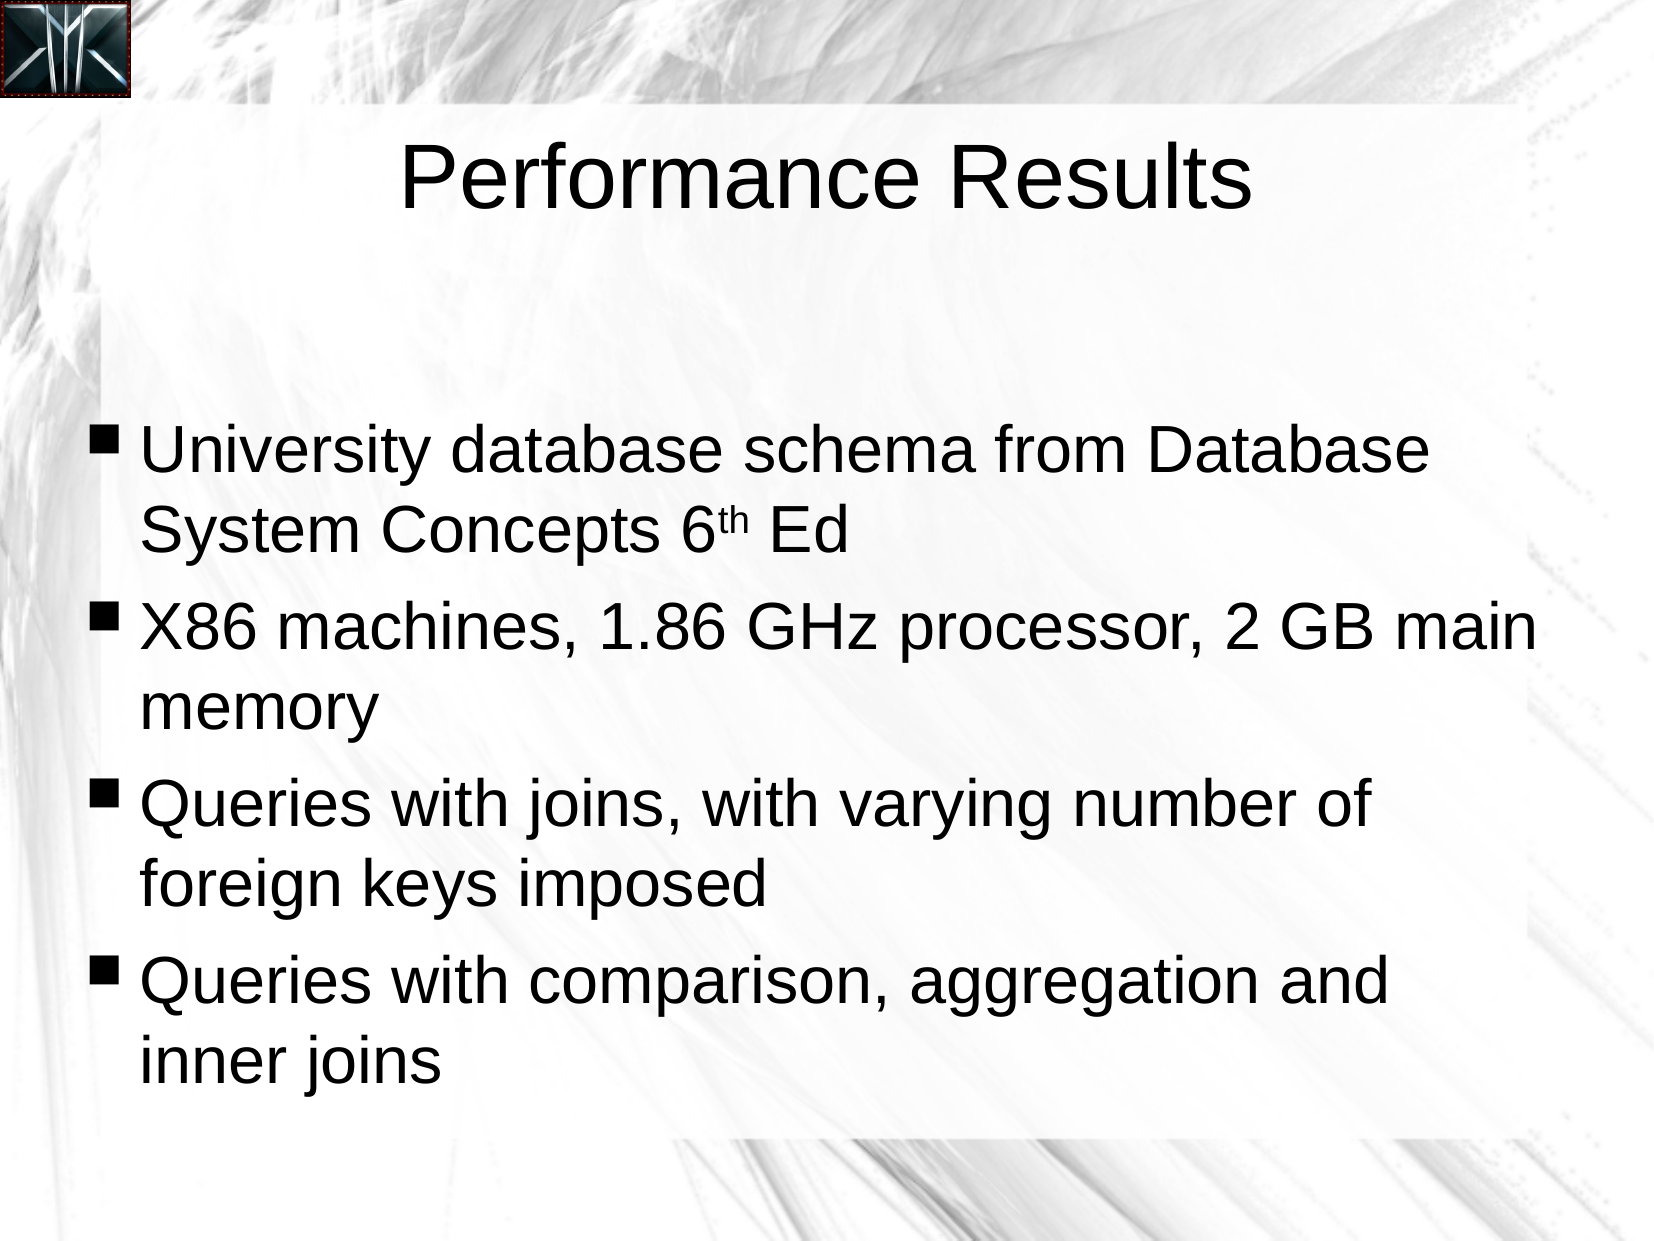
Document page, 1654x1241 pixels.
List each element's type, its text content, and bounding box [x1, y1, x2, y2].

list University database schema from Database System Concepts 6th Ed X86 machines, 1.86 GHz processor, 2 GB main memory Queries with joins, with varying number of foreign keys imposed Queries with comparison, aggregation and inner joins [70, 307, 1560, 1134]
picture [0, 0, 1654, 1241]
title Performance Results [82, 82, 1571, 262]
